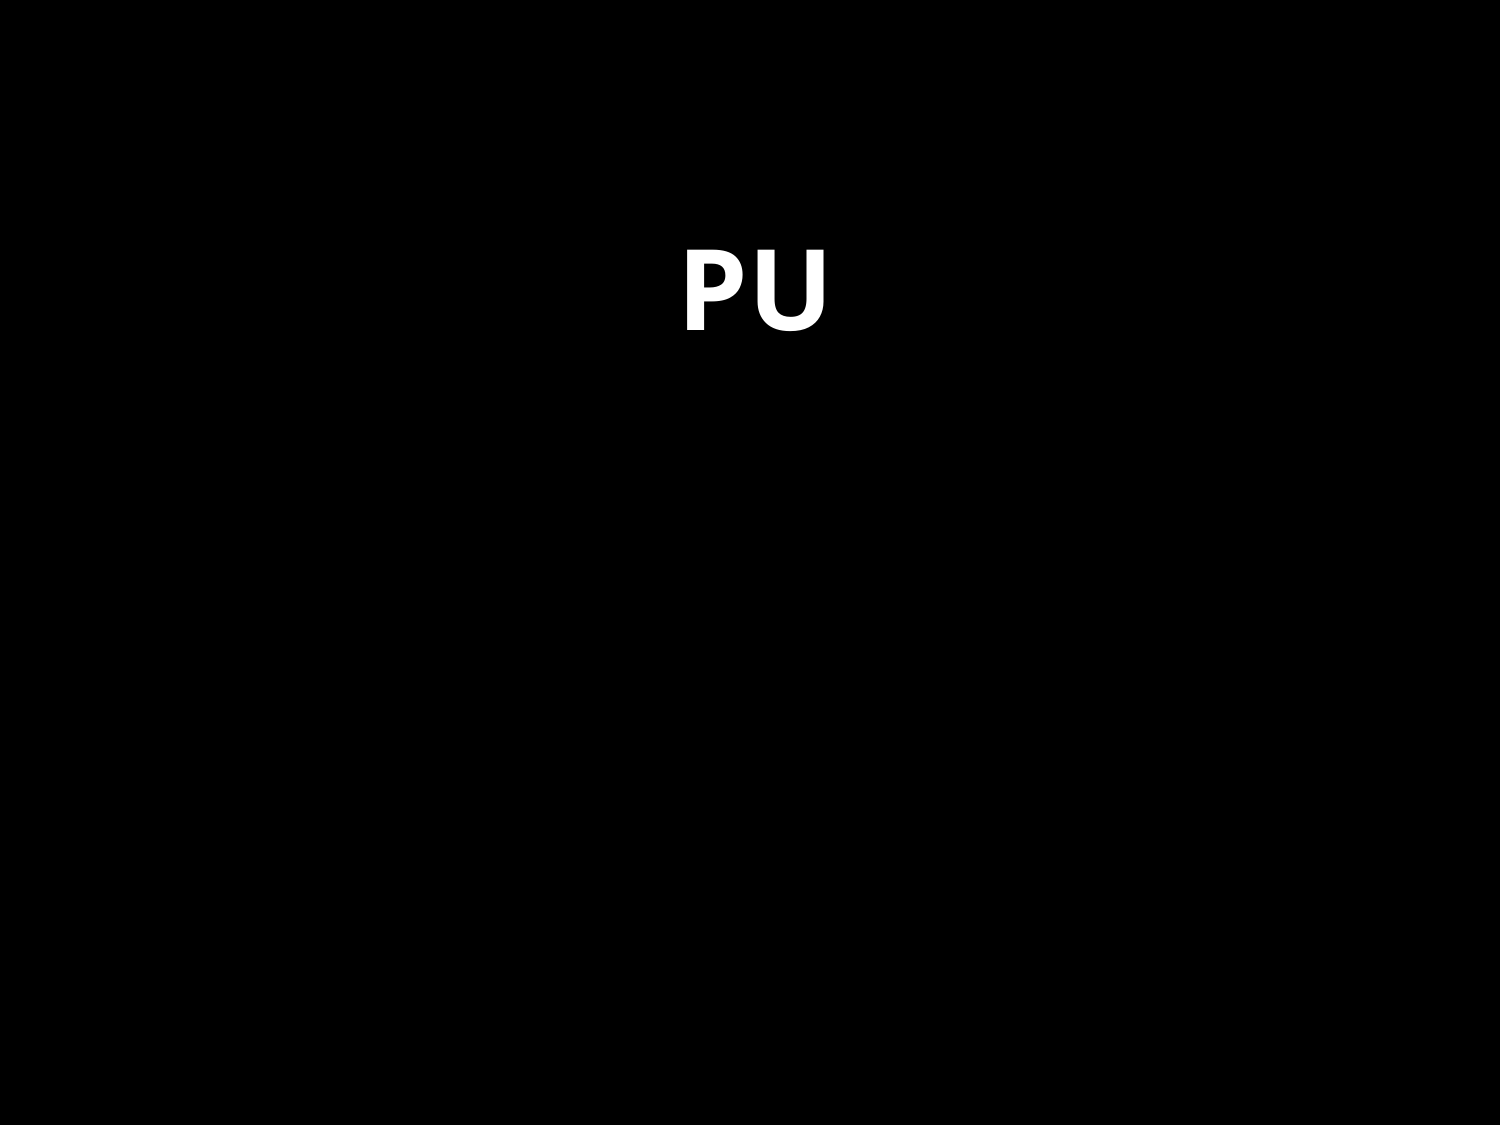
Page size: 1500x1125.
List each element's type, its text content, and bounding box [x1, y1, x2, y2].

list PU [11, 12, 1500, 1125]
